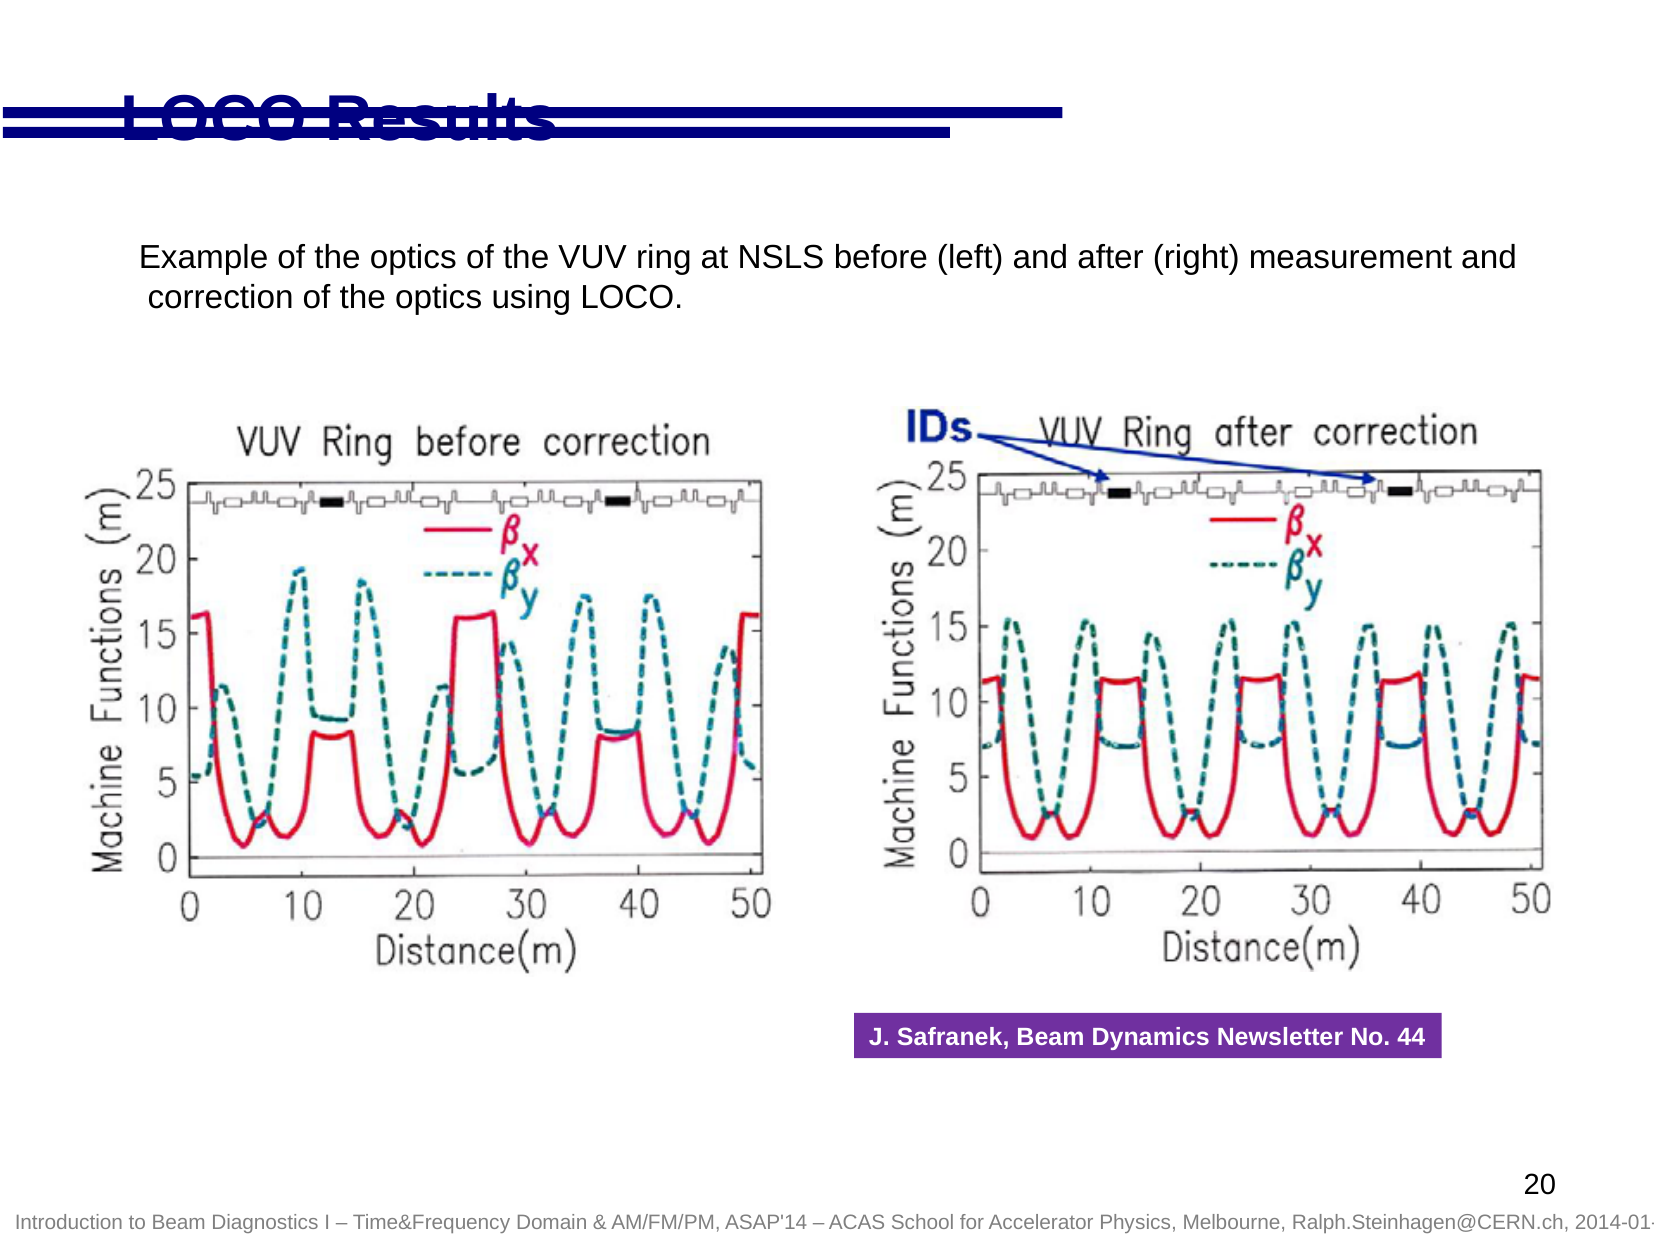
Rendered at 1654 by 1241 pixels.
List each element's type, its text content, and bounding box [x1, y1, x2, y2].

text_box <number> [1185, 1157, 1571, 1216]
text_box J. Safranek, Beam Dynamics Newsletter No. 44 [854, 1012, 1442, 1059]
text_box Example of the optics of the VUV ring at NSLS before (left) and after (right) measurement and correction of the optics using LOCO. [123, 227, 1606, 323]
title LOCO Results [82, 49, 1558, 180]
picture [82, 420, 776, 977]
picture [874, 406, 1554, 972]
